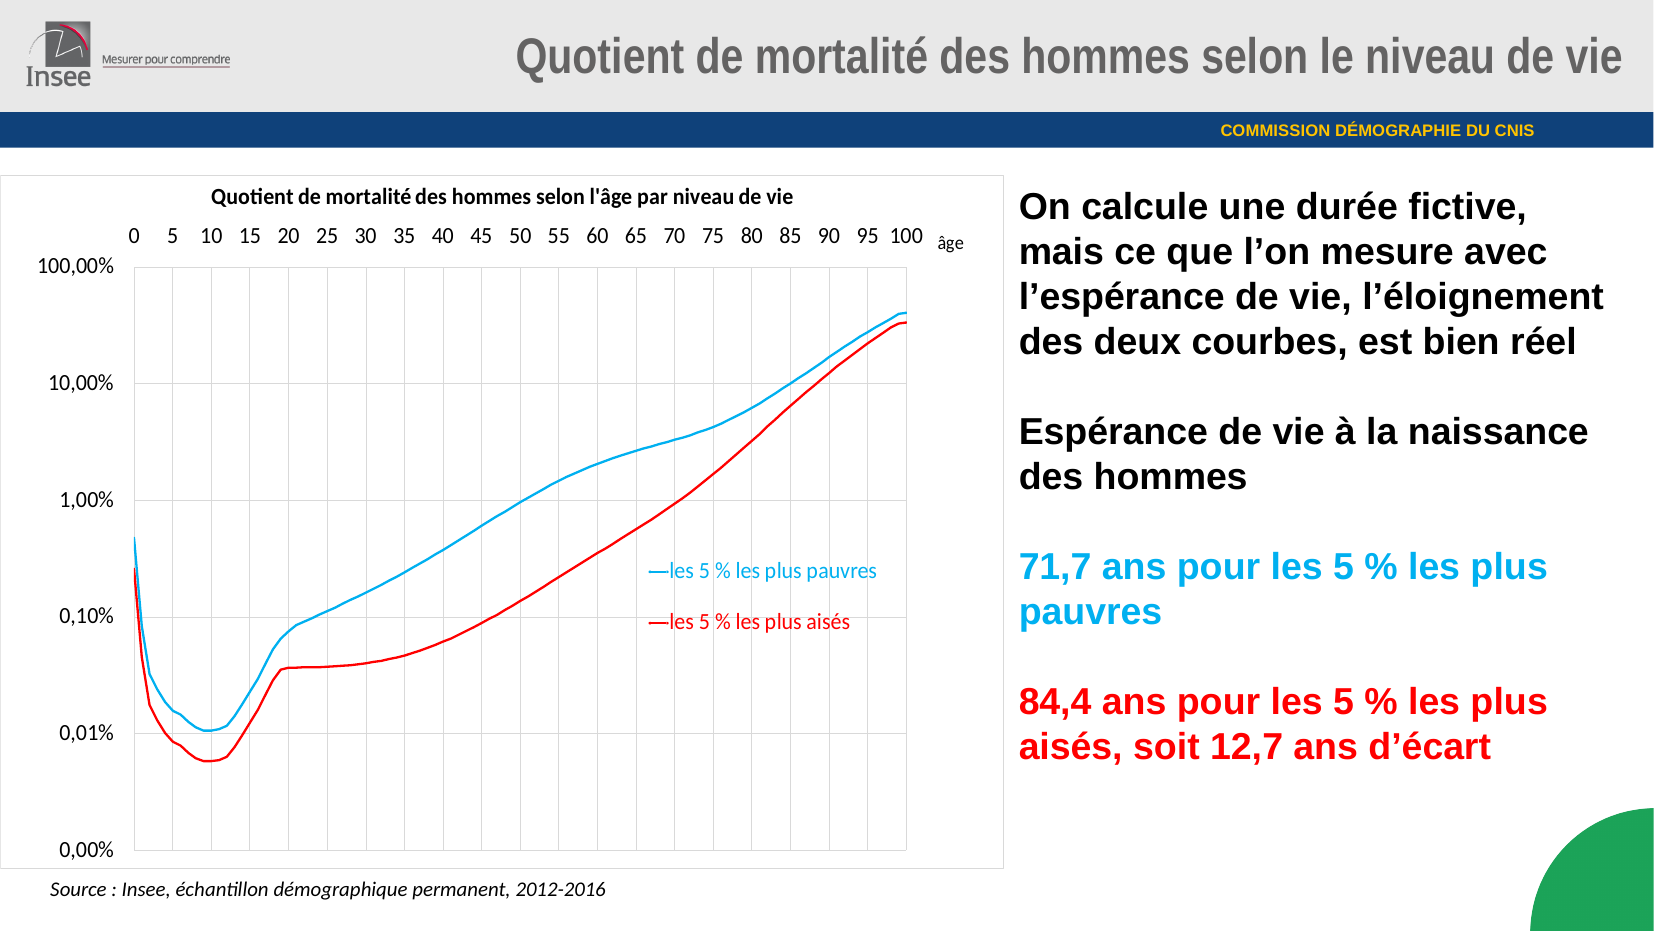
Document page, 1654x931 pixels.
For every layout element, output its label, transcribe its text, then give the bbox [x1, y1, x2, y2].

title Quotient de mortalité des hommes selon le niveau de vie [186, 0, 1624, 131]
picture [1530, 808, 1654, 931]
text_box On calcule une durée fictive, mais ce que l’on mesure avec l’espérance de vie, l’éloignement des deux courbes, est bien réel Espérance de vie à la naissance des hommes 71,7 ans pour les 5 % les plus pauvres 84,4 ans pour les 5 % les plus aisés, soit 12,7 ans d’écart [1003, 174, 1624, 910]
text_box Source : Insee, échantillon démographique permanent, 2012-2016 [35, 869, 1003, 909]
picture [23, 0, 186, 89]
picture [0, 174, 1004, 869]
footer Commission démographie du Cnis [59, 112, 1536, 148]
